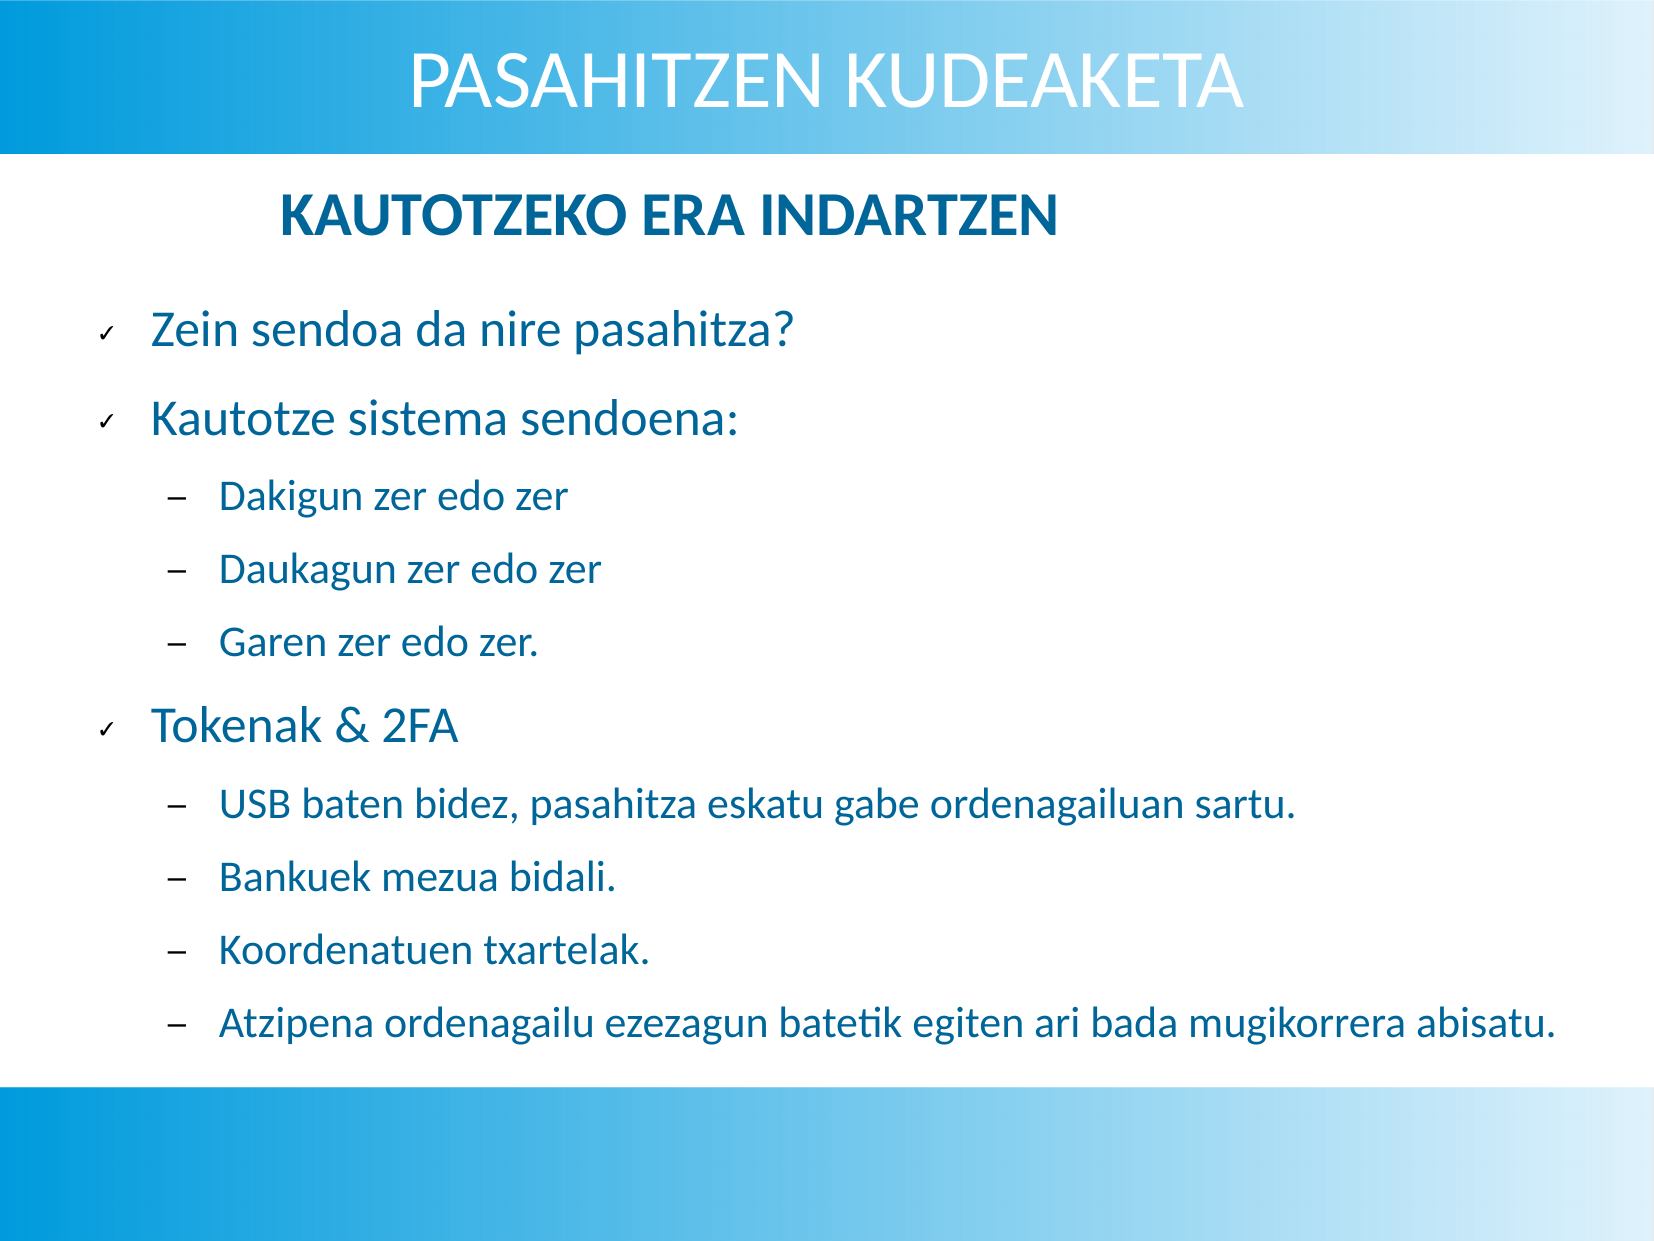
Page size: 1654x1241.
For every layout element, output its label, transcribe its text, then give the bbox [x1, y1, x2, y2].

text_box KAUTOTZEKO ERA INDARTZEN [265, 181, 1357, 269]
title PASAHITZEN KUDEAKETA [82, 38, 1572, 136]
picture [0, 1086, 1654, 1241]
list Zein sendoa da nire pasahitza? Kautotze sistema sendoena: Dakigun zer edo zer Daukagun zer edo zer Garen zer edo zer. Tokenak & 2FA USB baten bidez, pasahitza eskatu gabe ordenagailuan sartu. Bankuek mezua bidali. Koordenatuen txartelak. Atzipena ordenagailu ezezagun batetik egiten ari bada mugikorrera abisatu. [82, 300, 1616, 1063]
picture [141, 0, 1654, 154]
